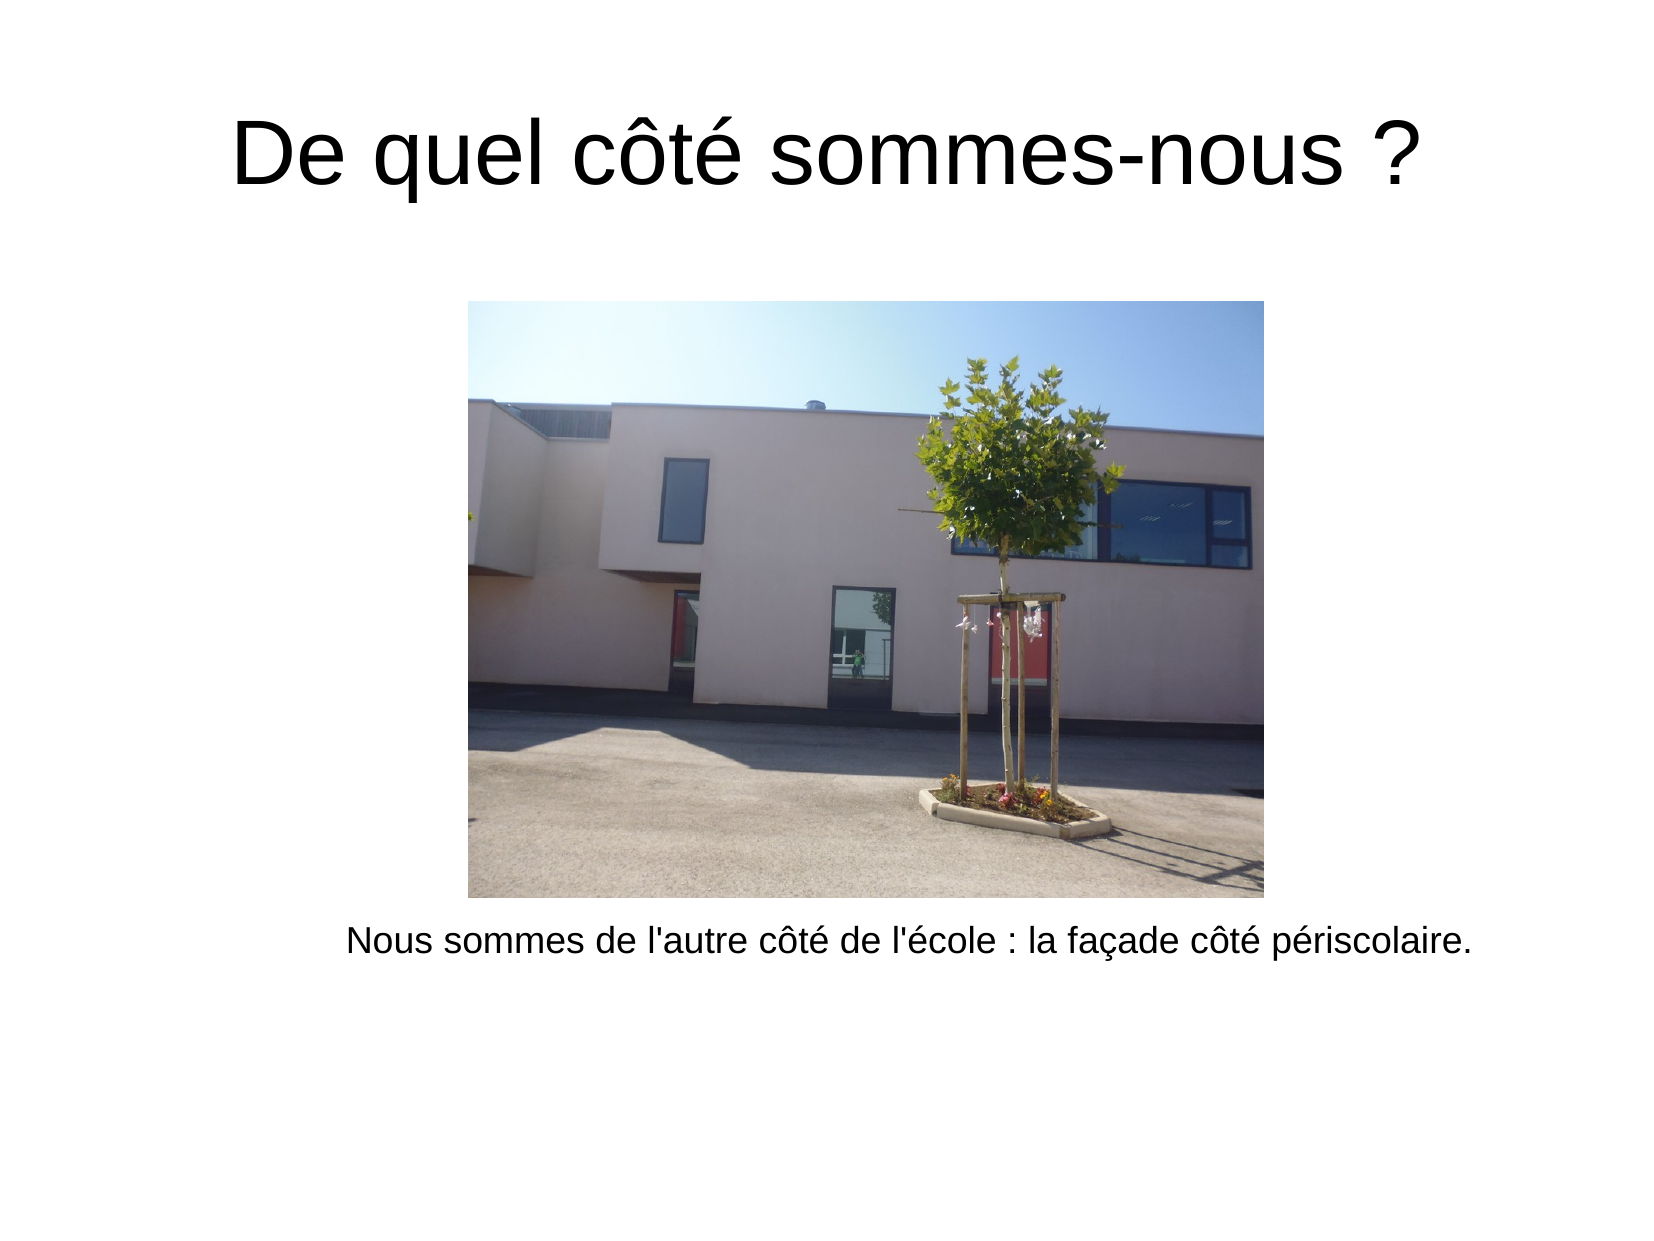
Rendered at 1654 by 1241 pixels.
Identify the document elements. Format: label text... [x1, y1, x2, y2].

text_box Nous sommes de l'autre côté de l'école : la façade côté périscolaire. [331, 911, 1489, 969]
picture [468, 301, 1264, 898]
title De quel côté sommes-nous ? [82, 49, 1571, 257]
